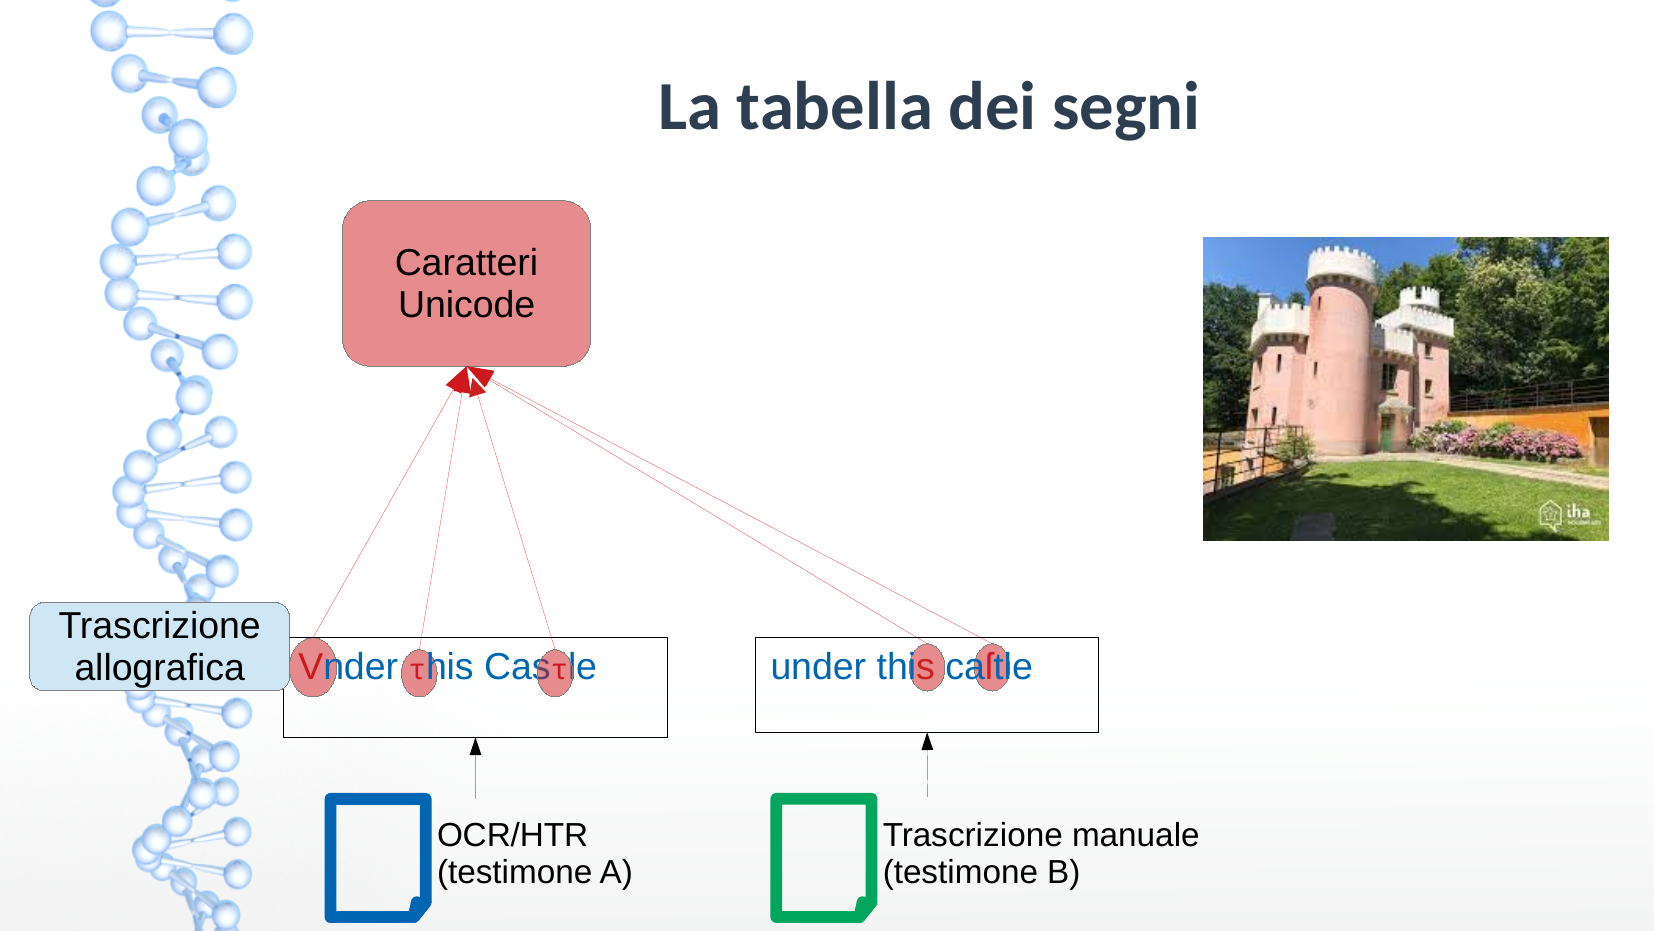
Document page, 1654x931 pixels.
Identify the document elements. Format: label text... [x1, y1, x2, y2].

text_box Vnder τhis Casτle [283, 637, 668, 738]
title La tabella dei segni [265, 35, 1595, 189]
picture [0, 0, 1654, 931]
text_box Trascrizione allografica [29, 602, 290, 691]
text_box [537, 649, 573, 697]
text_box OCR/HTR (testimone A) [432, 809, 648, 898]
text_box Trascrizione manuale (testimone B) [868, 809, 1216, 918]
text_box under this caſtle [755, 637, 1099, 733]
text_box Caratteri Unicode [342, 200, 591, 367]
